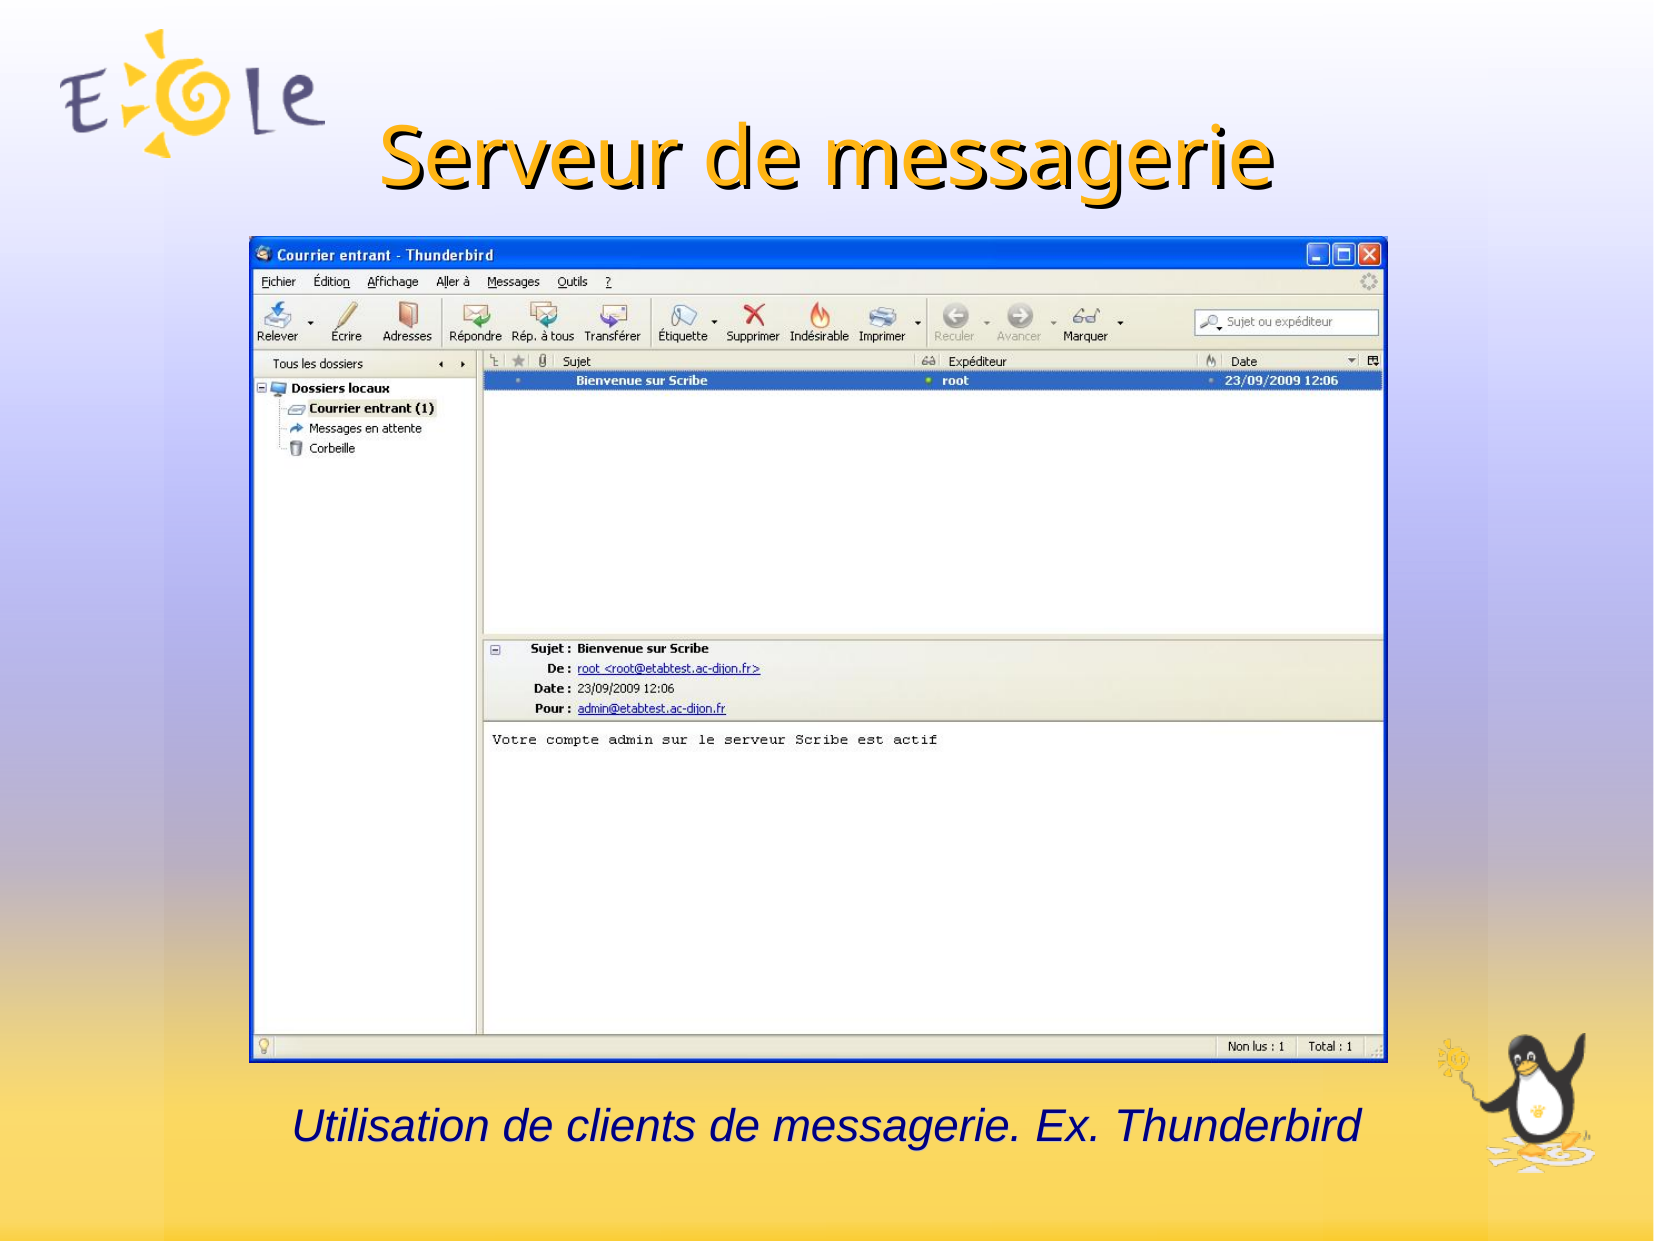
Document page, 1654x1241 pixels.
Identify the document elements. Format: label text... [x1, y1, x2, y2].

title Serveur de messagerie [82, 49, 1571, 257]
picture [0, 0, 1654, 1241]
text_box Utilisation de clients de messagerie. Ex. Thunderbird [29, 1092, 1625, 1166]
